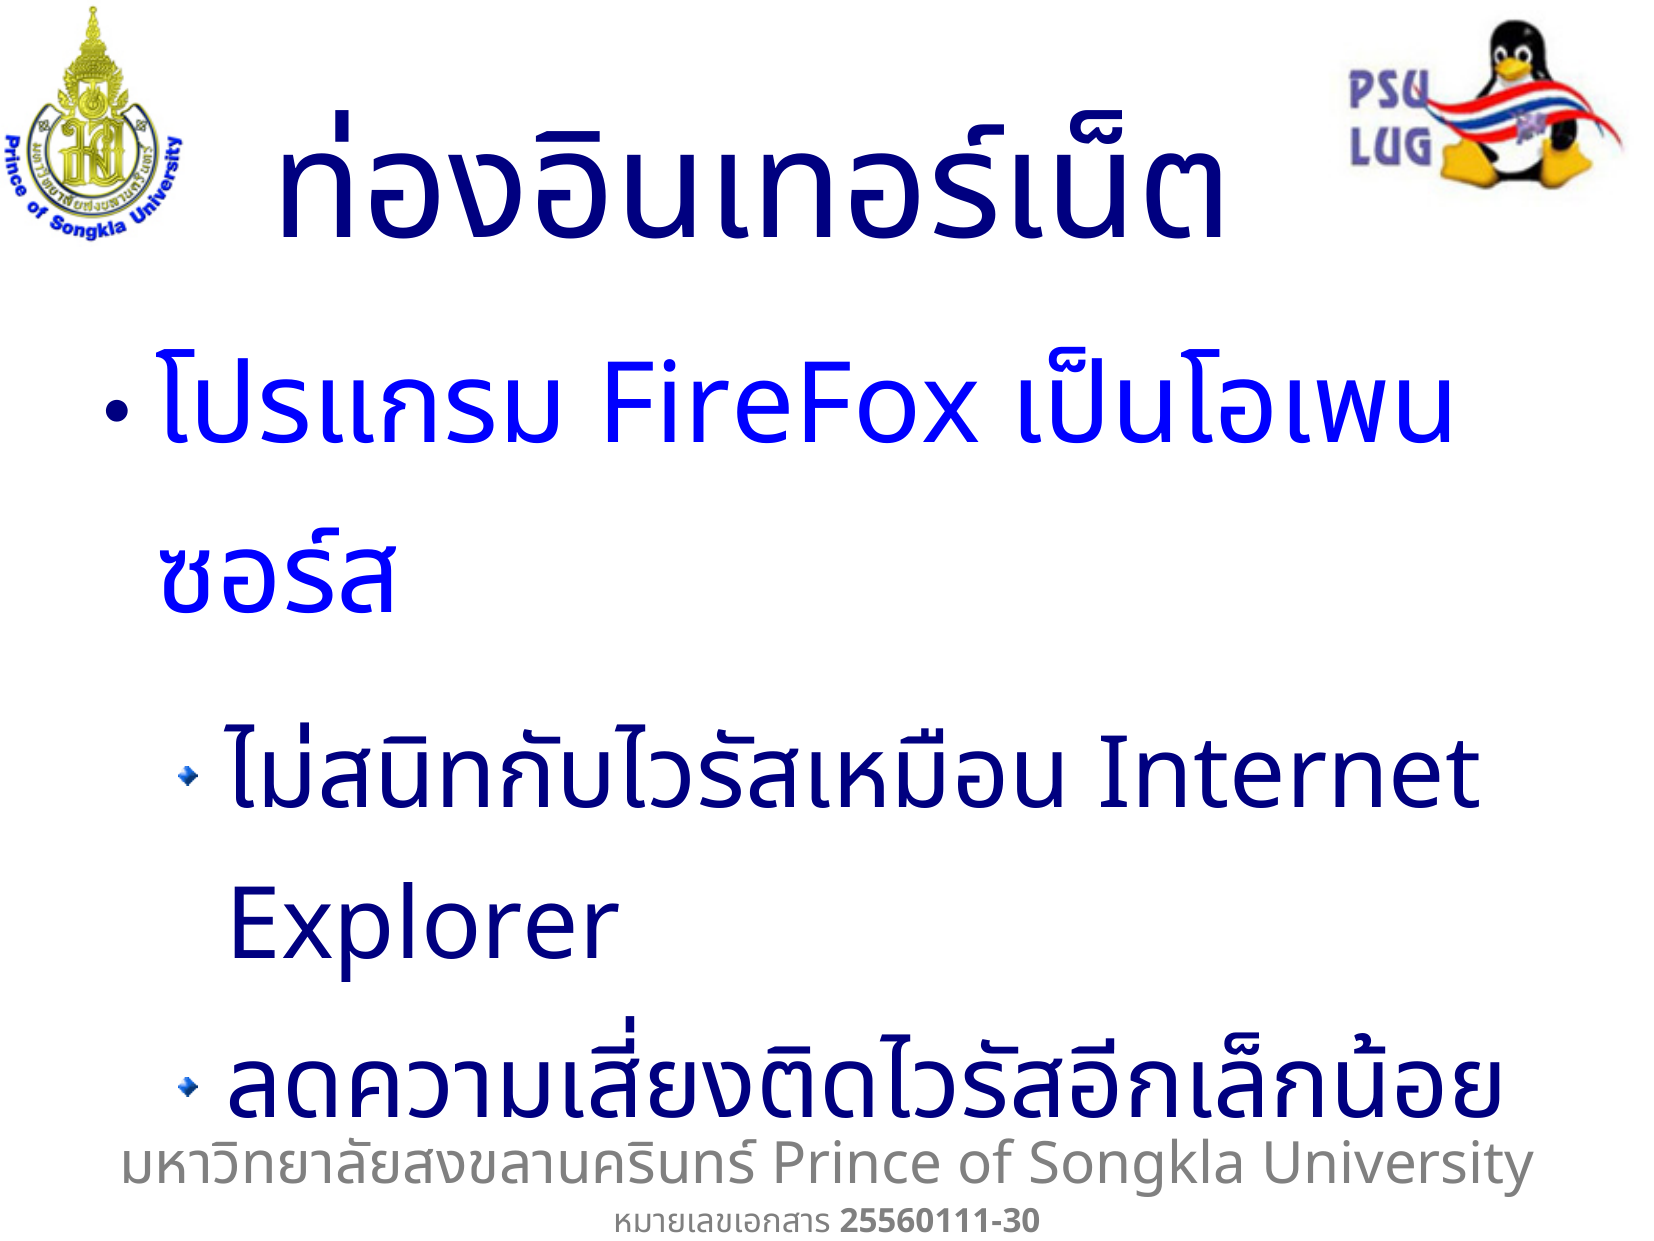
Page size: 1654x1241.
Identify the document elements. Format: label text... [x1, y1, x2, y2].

title ท่องอินเทอร์เน็ต [206, 0, 1299, 322]
picture [0, 0, 185, 247]
picture [1328, 10, 1642, 207]
list โปรแกรม FireFox เป็นโอเพนซอร์ส ไม่สนิทกับไวรัสเหมือน Internet Explorer ลดความเสี่ยงติดไวรัสอีกเล็กน้อย [84, 322, 1573, 1127]
